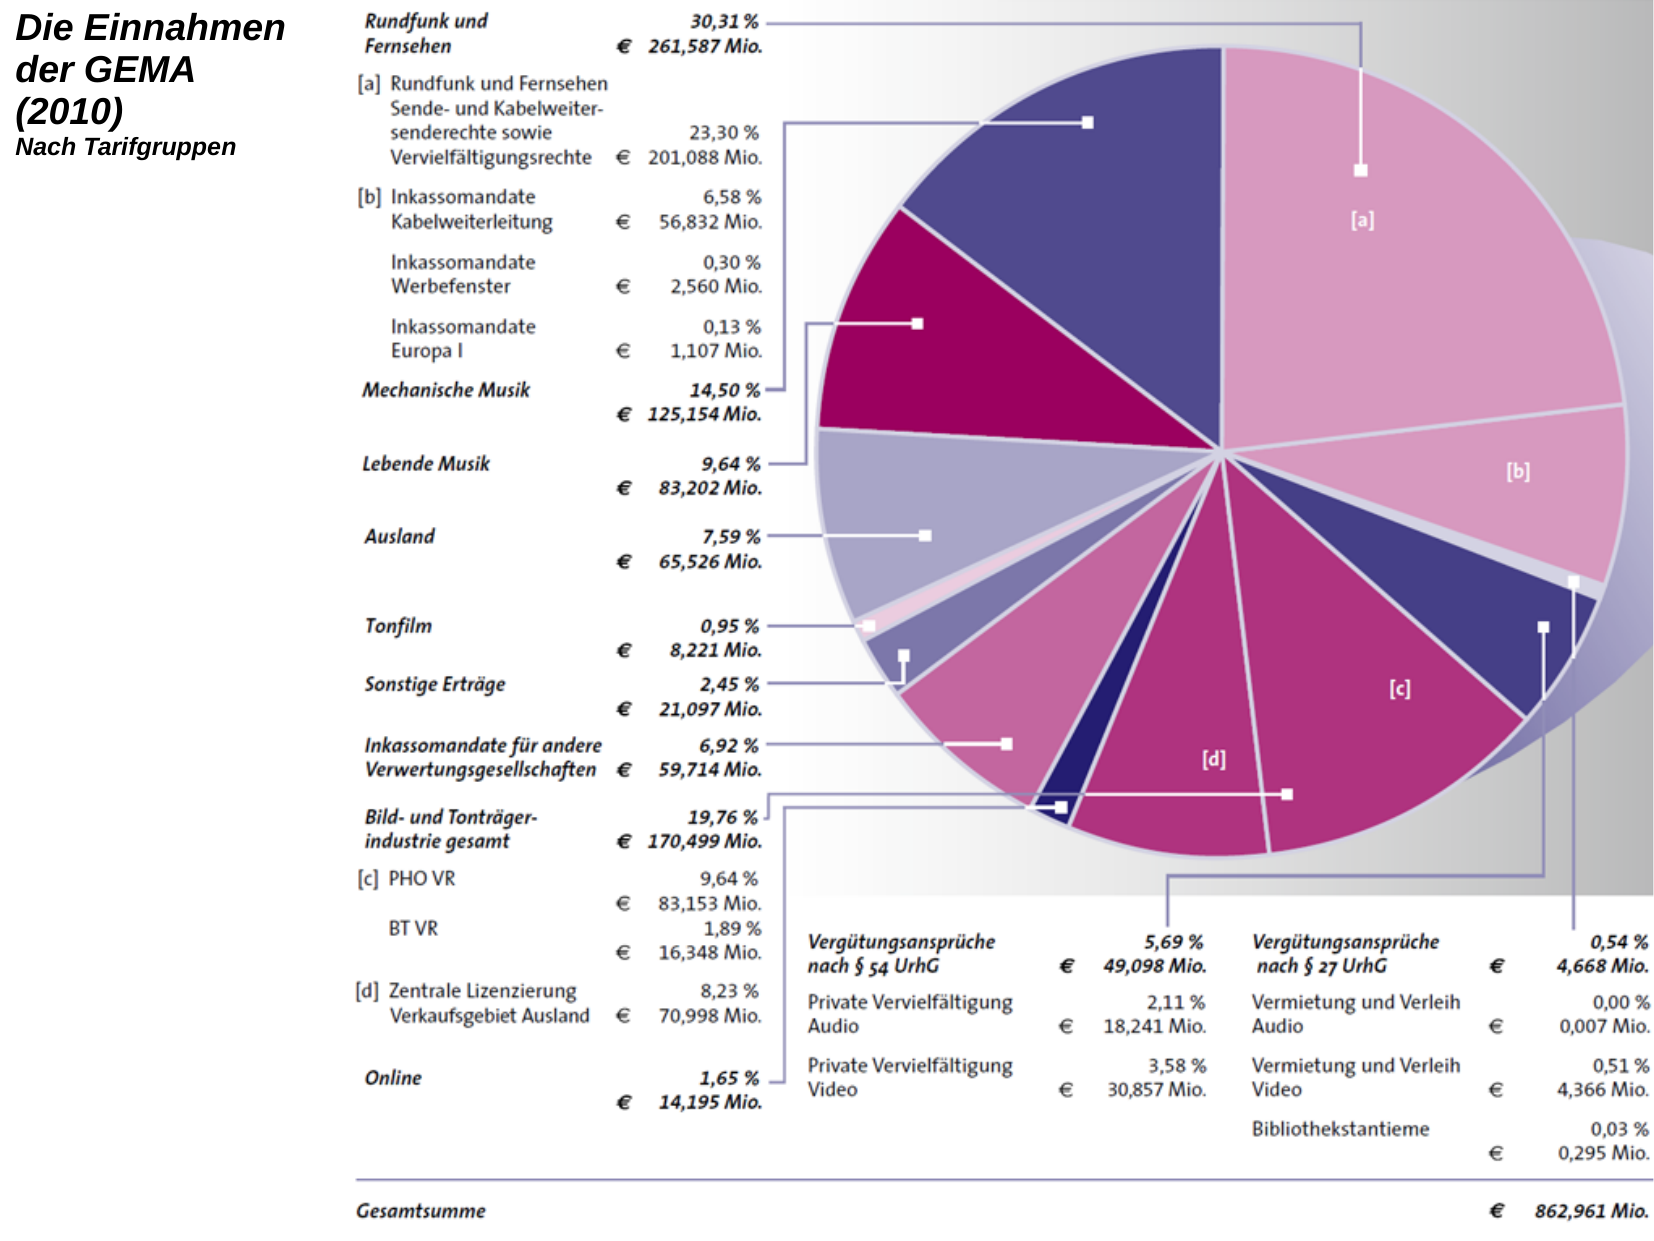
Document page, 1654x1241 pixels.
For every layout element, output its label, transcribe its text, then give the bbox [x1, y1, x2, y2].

text_box Die Einnahmen der GEMA (2010) Nach Tarifgruppen [0, 0, 312, 169]
picture [320, 0, 1654, 1234]
